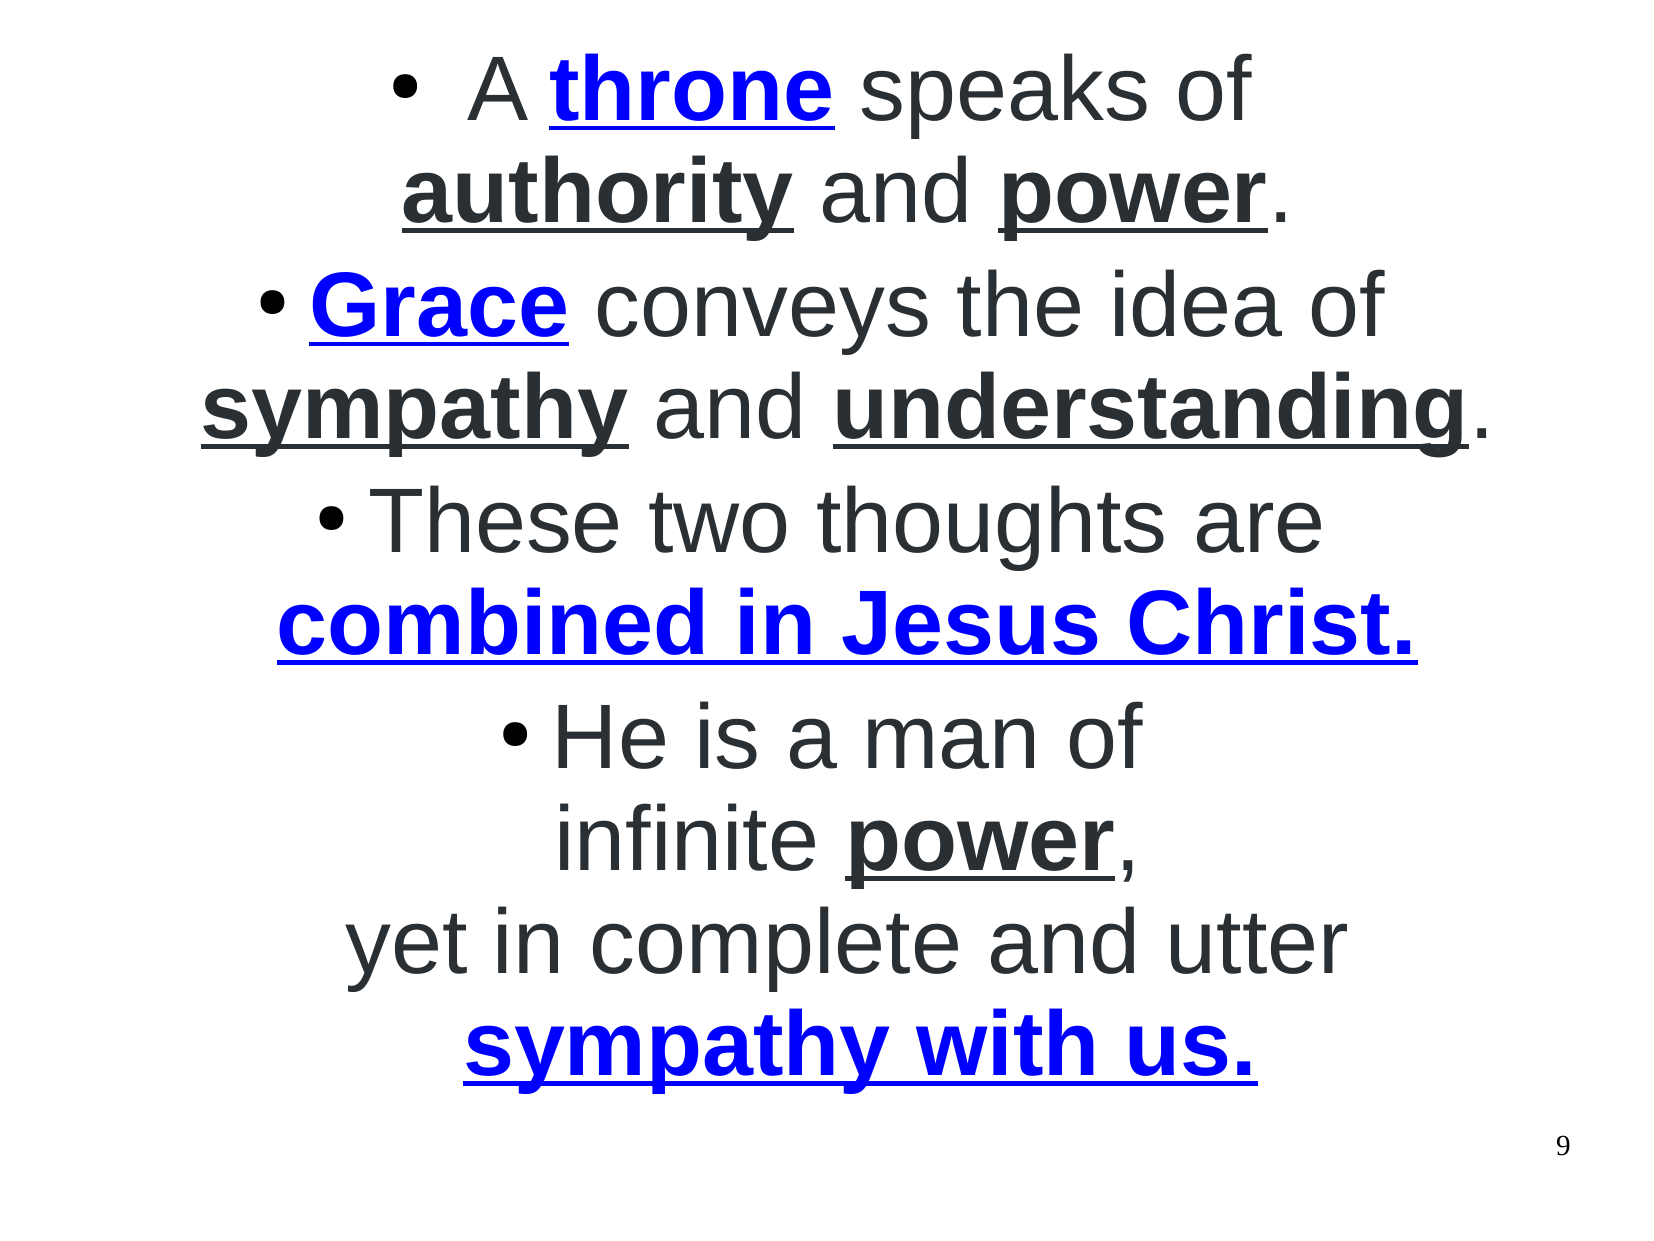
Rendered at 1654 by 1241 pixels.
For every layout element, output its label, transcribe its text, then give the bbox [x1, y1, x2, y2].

list A throne speaks of authority and power. Grace conveys the idea of sympathy and understanding. These two thoughts are combined in Jesus Christ. He is a man of infinite power, yet in complete and utter sympathy with us. [37, 37, 1613, 1238]
